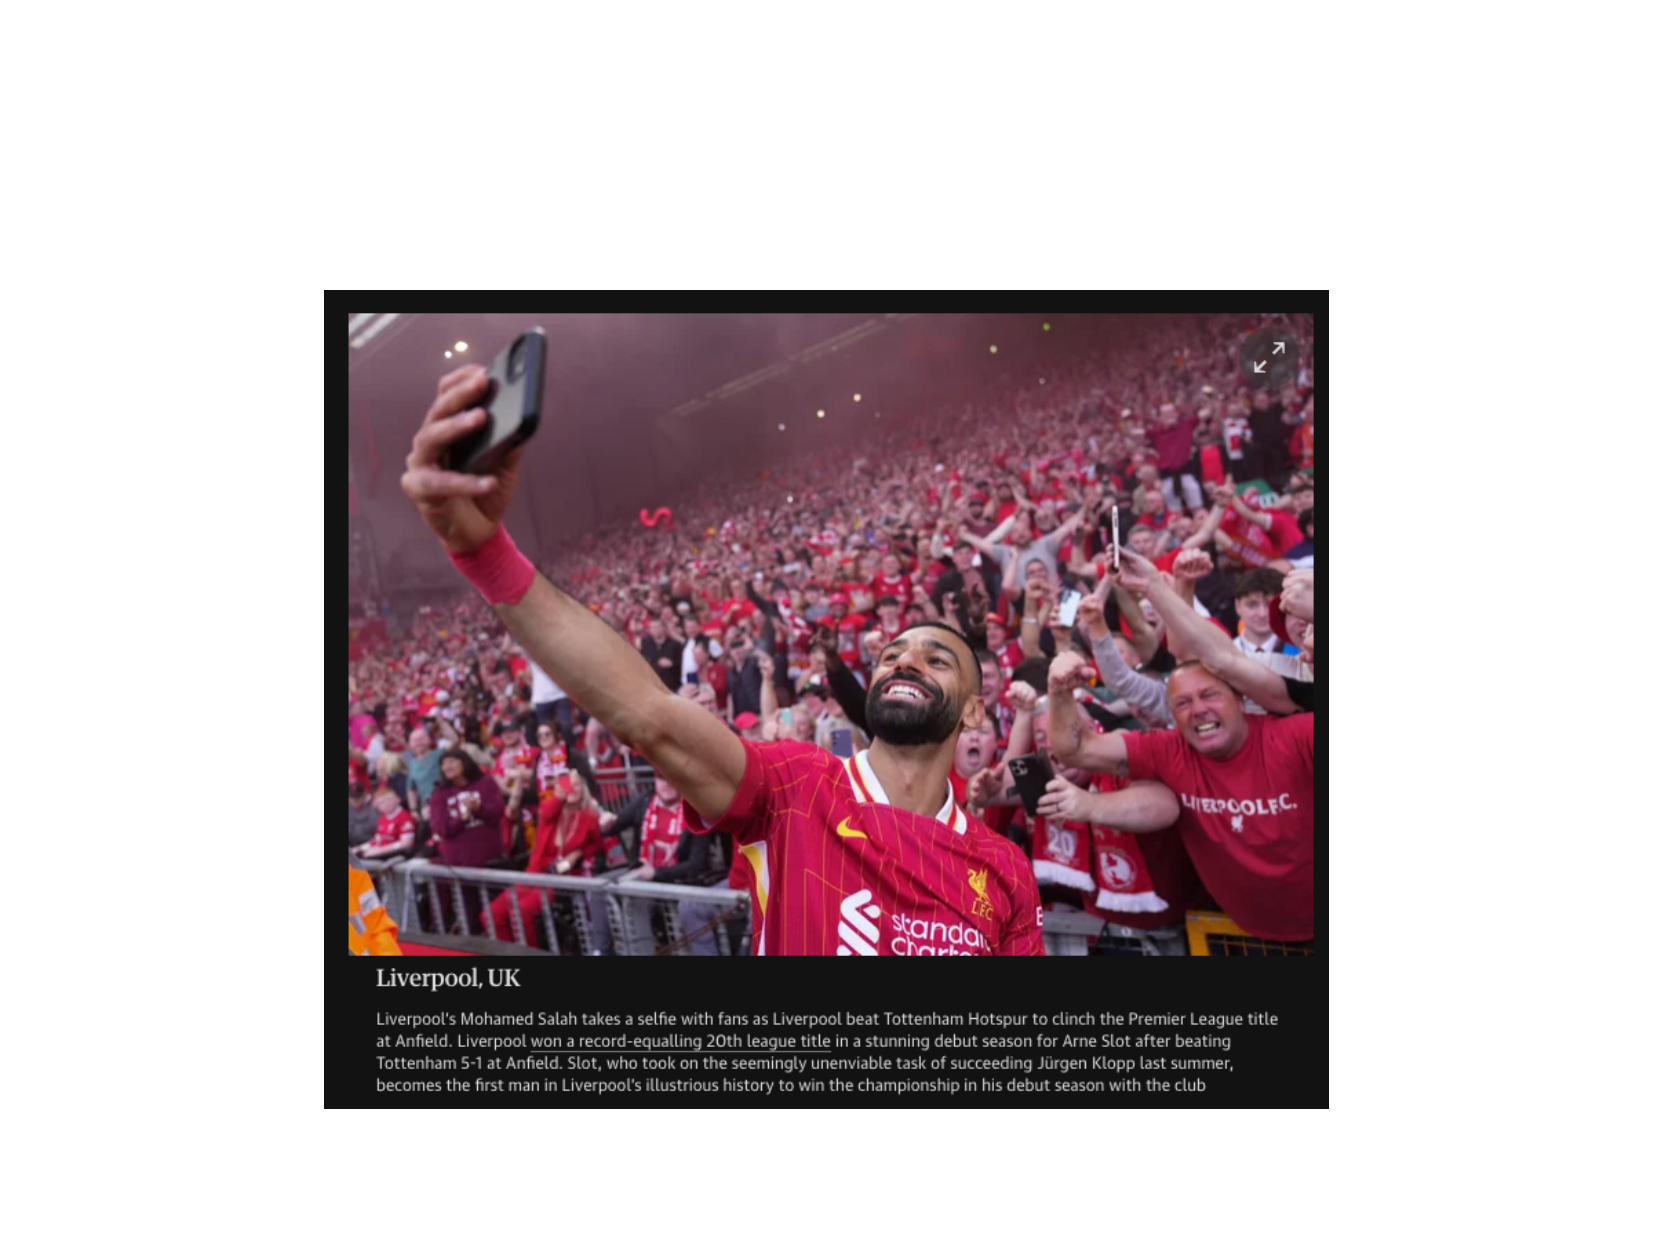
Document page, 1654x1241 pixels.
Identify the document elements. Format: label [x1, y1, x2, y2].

picture [324, 290, 1329, 1109]
